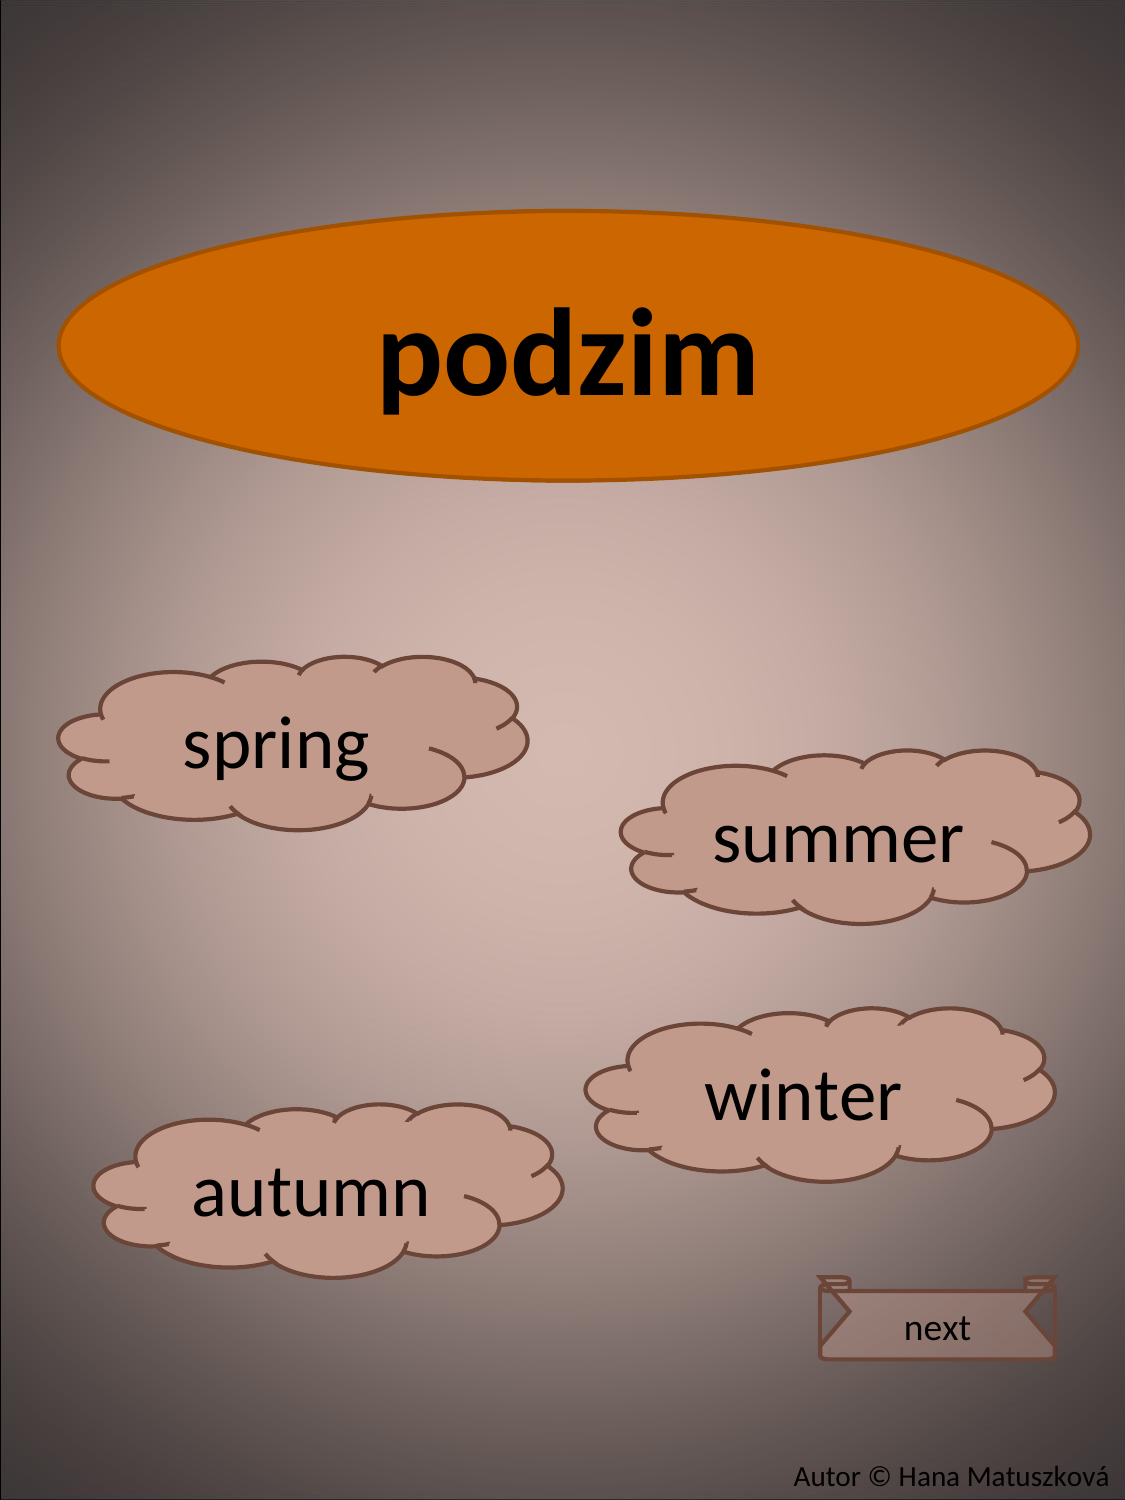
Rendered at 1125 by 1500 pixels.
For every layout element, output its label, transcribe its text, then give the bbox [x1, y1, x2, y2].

text_box spring [58, 656, 528, 831]
text_box Autor © Hana Matuszková [778, 1449, 1125, 1500]
picture [0, 0, 1125, 1500]
text_box summer [620, 750, 1091, 924]
text_box podzim [58, 210, 1079, 481]
text_box winter [585, 1008, 1055, 1182]
text_box next [820, 1277, 1055, 1360]
text_box autumn [93, 1104, 563, 1278]
